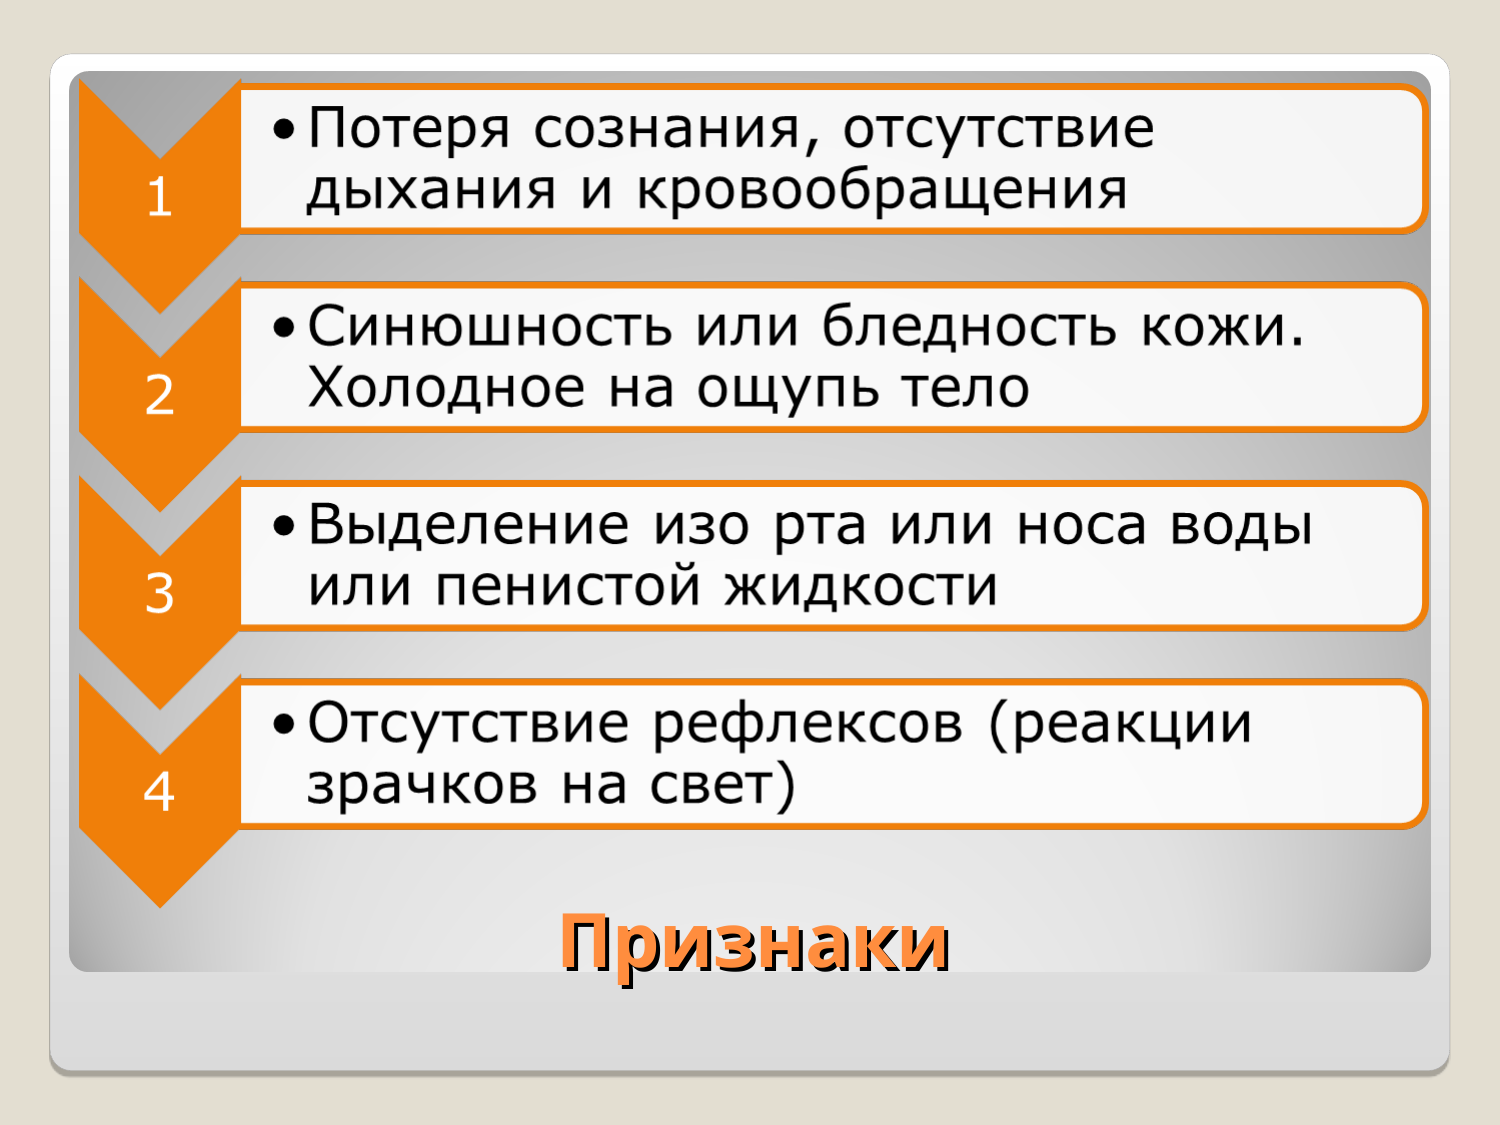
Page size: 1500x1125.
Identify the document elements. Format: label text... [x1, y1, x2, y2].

title Признаки [82, 909, 1426, 991]
picture [69, 71, 1431, 972]
